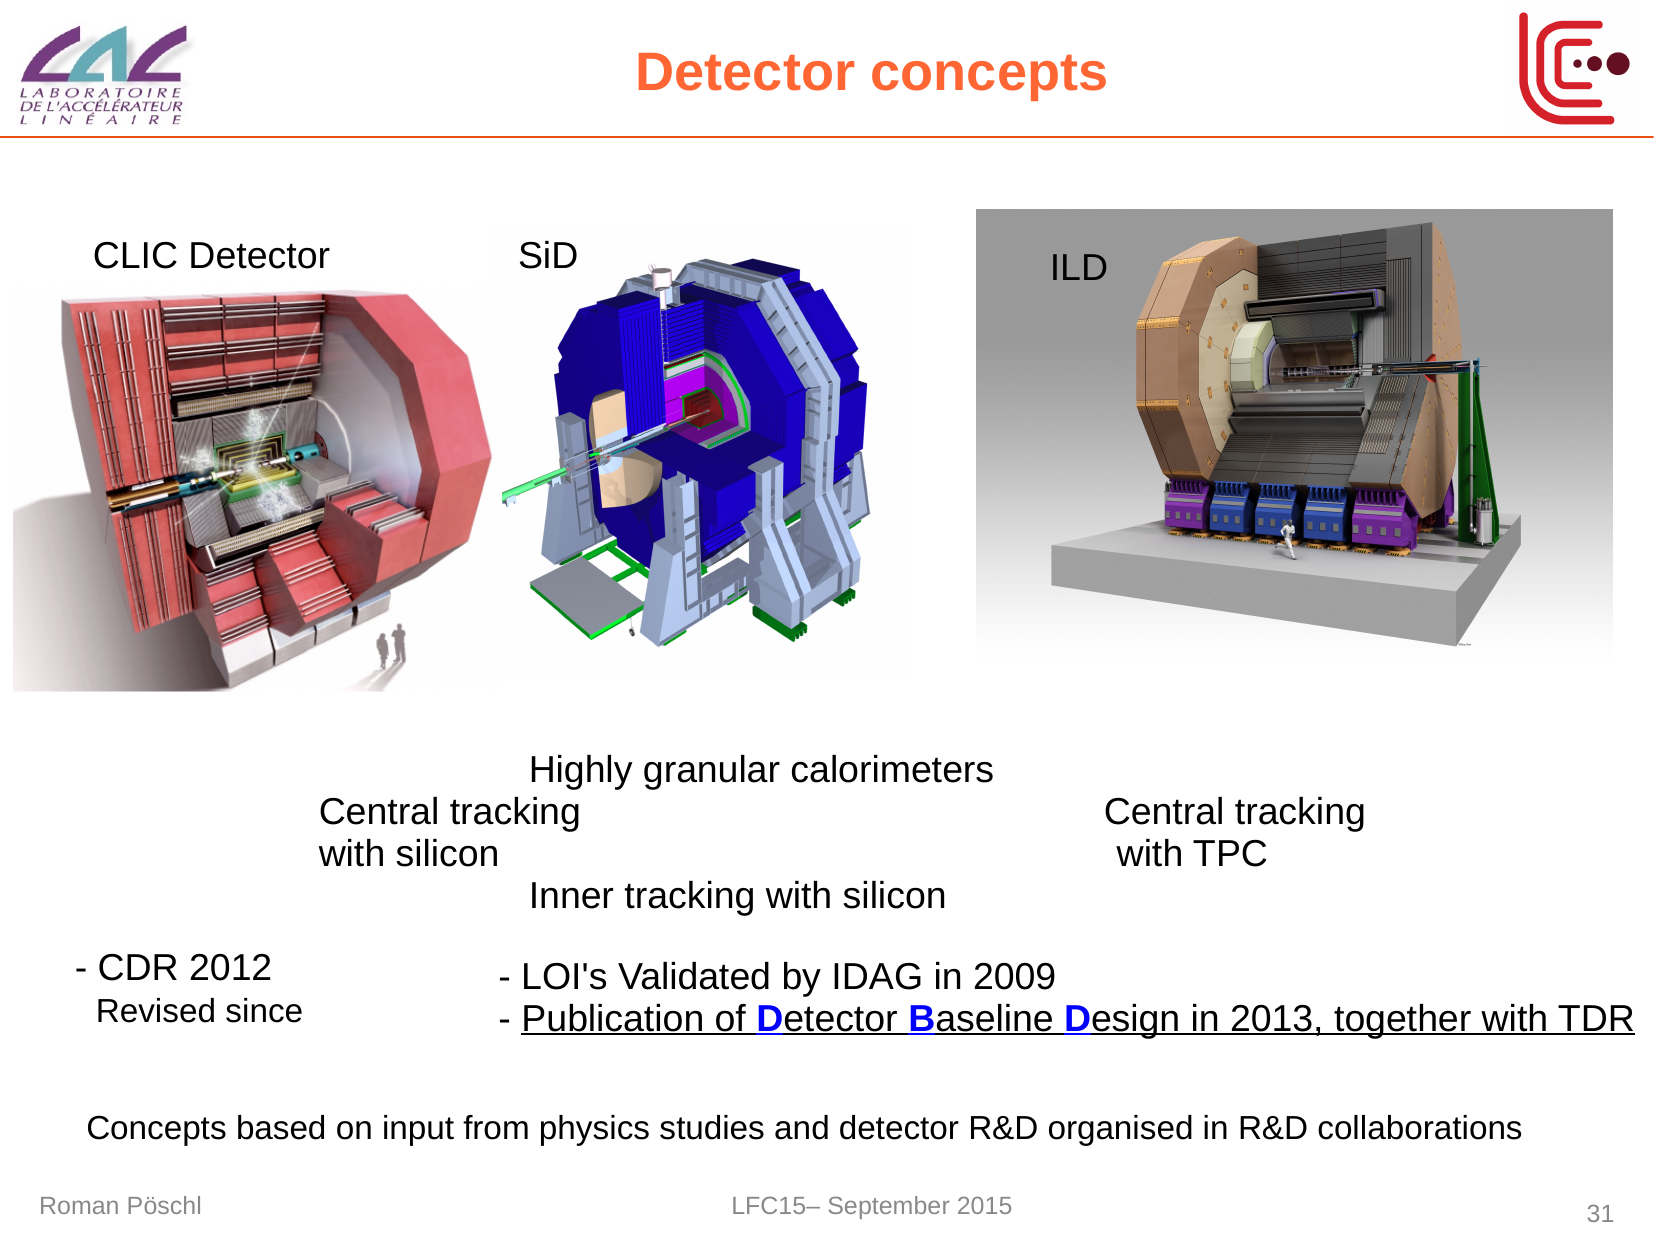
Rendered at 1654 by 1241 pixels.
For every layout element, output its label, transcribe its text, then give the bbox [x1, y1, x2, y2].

text_box - LOI's Validated by IDAG in 2009 - Publication of Detector Baseline Design in 2013, together with TDR [483, 947, 1654, 1131]
text_box ILD [1035, 239, 1157, 313]
text_box Highly granular calorimeters Central tracking Central tracking with silicon with TPC Inner tracking with silicon [230, 741, 1581, 925]
text_box CLIC Detector [78, 227, 356, 284]
title Detector concepts [128, 29, 1617, 113]
picture [13, 224, 912, 702]
picture [1508, 2, 1641, 135]
text_box SiD [503, 227, 646, 301]
text_box Concepts based on input from physics studies and detector R&D organised in R&D collaborations [60, 1098, 1576, 1197]
text_box - CDR 2012 Revised since [60, 938, 318, 1038]
picture [976, 209, 1613, 661]
picture [17, 22, 199, 127]
